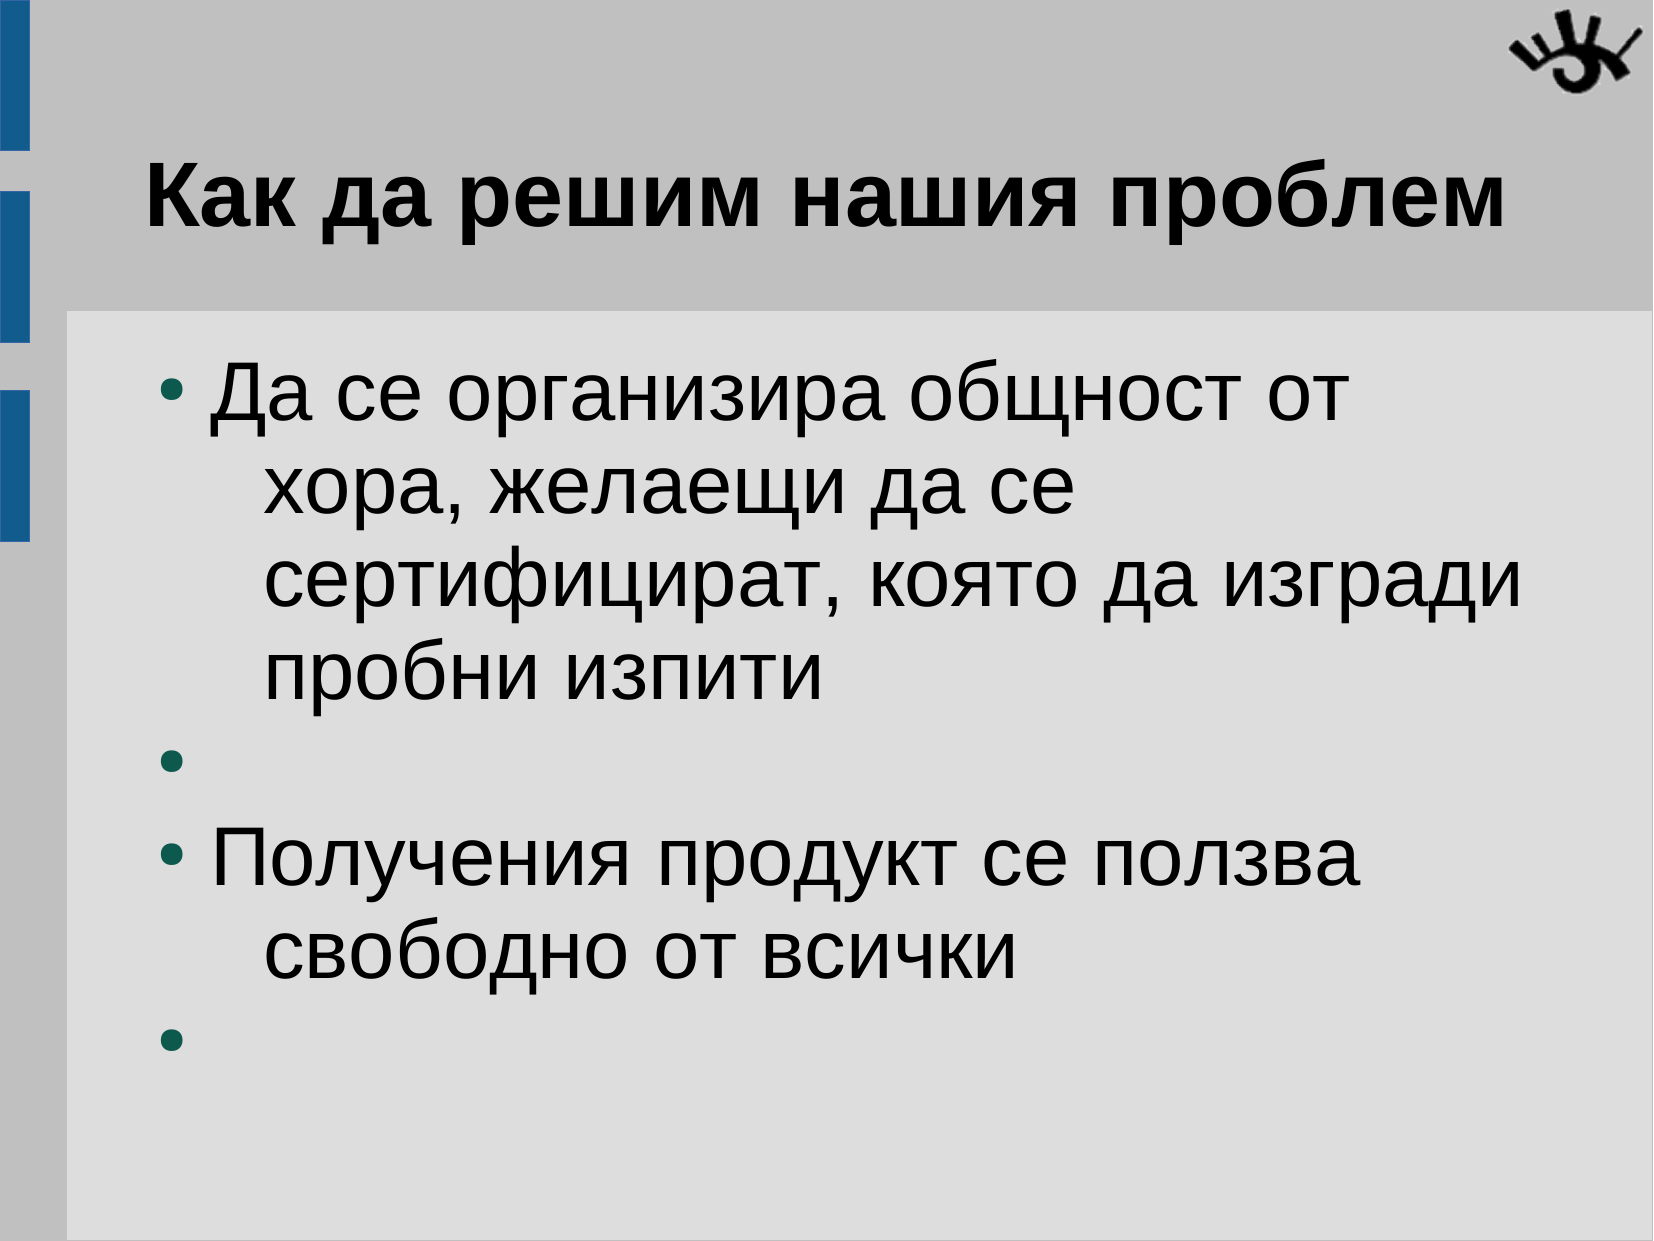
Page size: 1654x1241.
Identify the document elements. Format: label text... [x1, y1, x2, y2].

list Да се организира общност от хора, желаещи да се сертифицират, която да изгради пробни изпити Получения продукт се ползва свободно от всички [121, 344, 1534, 1196]
picture [1488, 0, 1653, 104]
title Как да решим нашия проблем [121, 91, 1534, 299]
